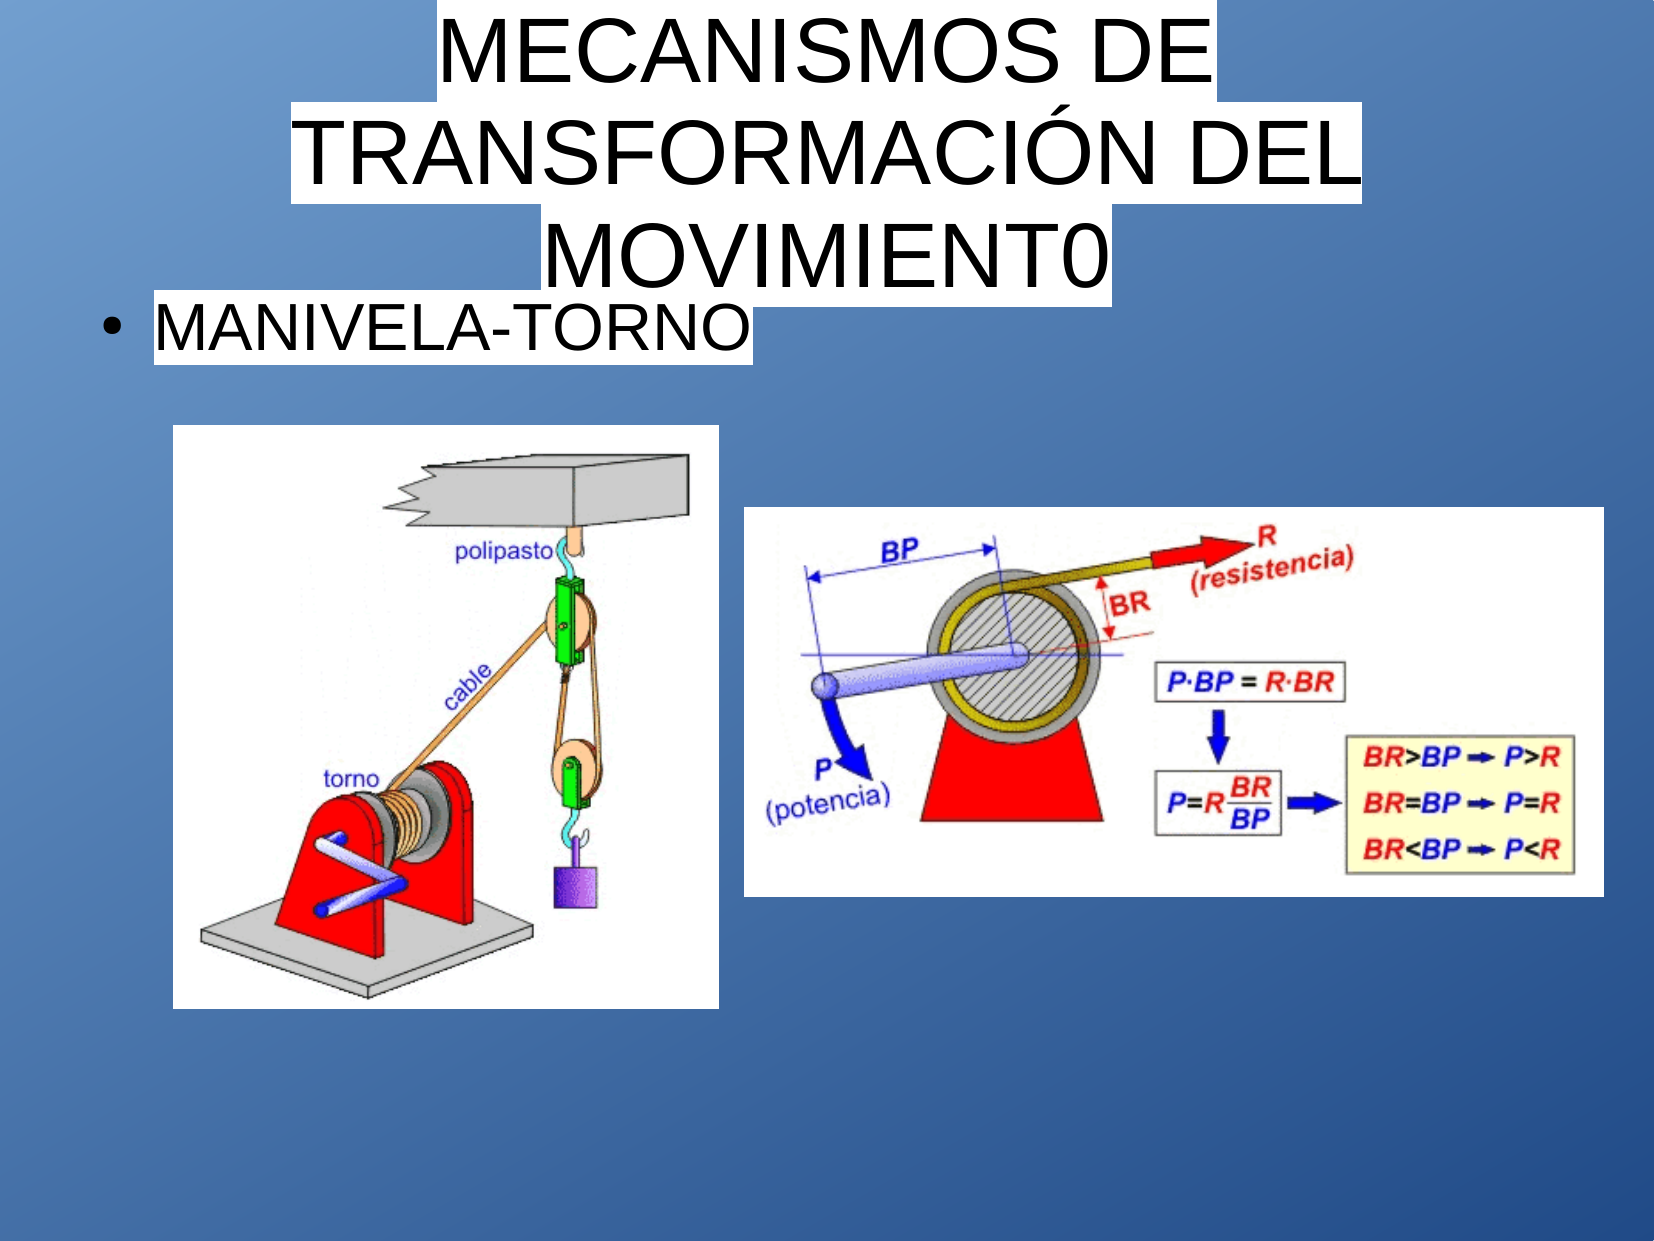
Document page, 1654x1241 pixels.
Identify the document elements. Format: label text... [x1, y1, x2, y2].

list MANIVELA-TORNO [82, 290, 809, 634]
picture [744, 507, 1604, 897]
picture [173, 425, 719, 1009]
title MECANISMOS DE TRANSFORMACIÓN DEL MOVIMIENT0 [82, 0, 1571, 307]
